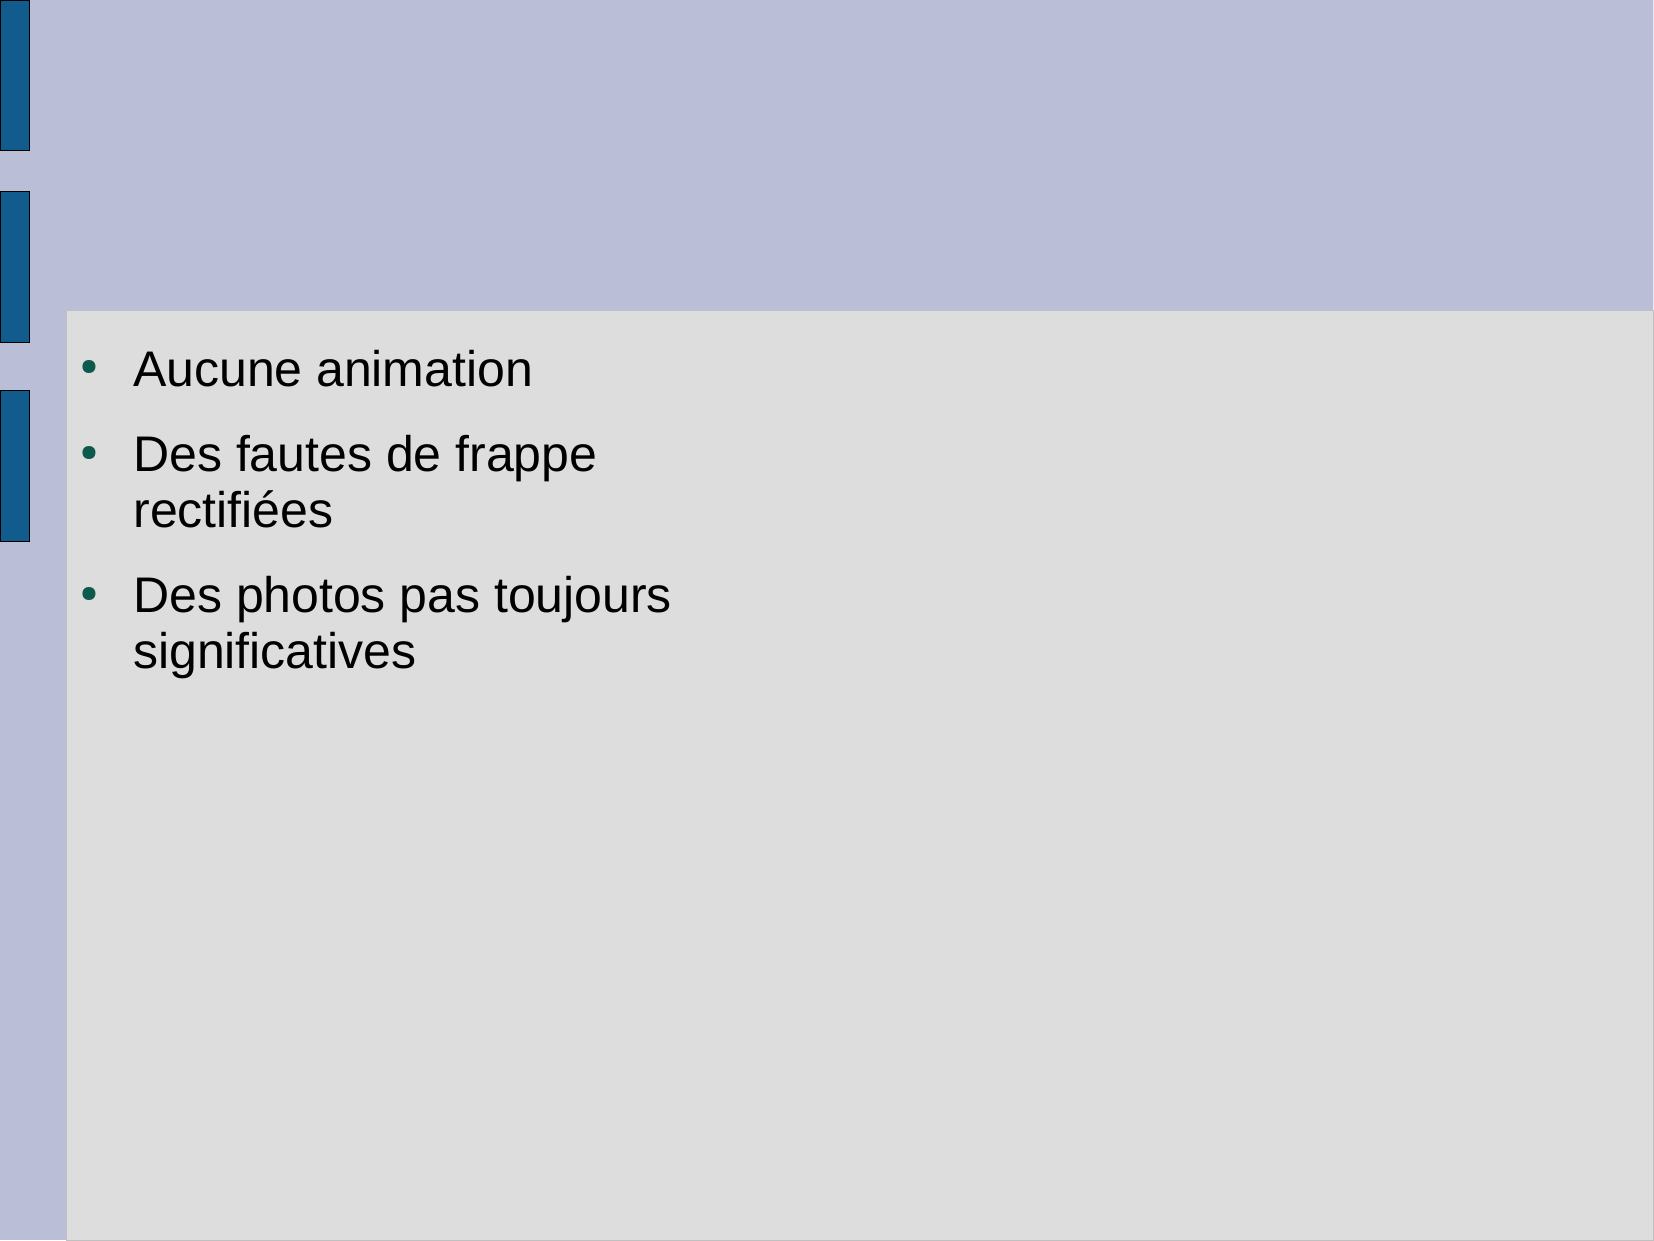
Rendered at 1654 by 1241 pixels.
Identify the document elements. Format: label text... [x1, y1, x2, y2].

list Aucune animation Des fautes de frappe rectifiées Des photos pas toujours significatives [62, 340, 739, 1123]
